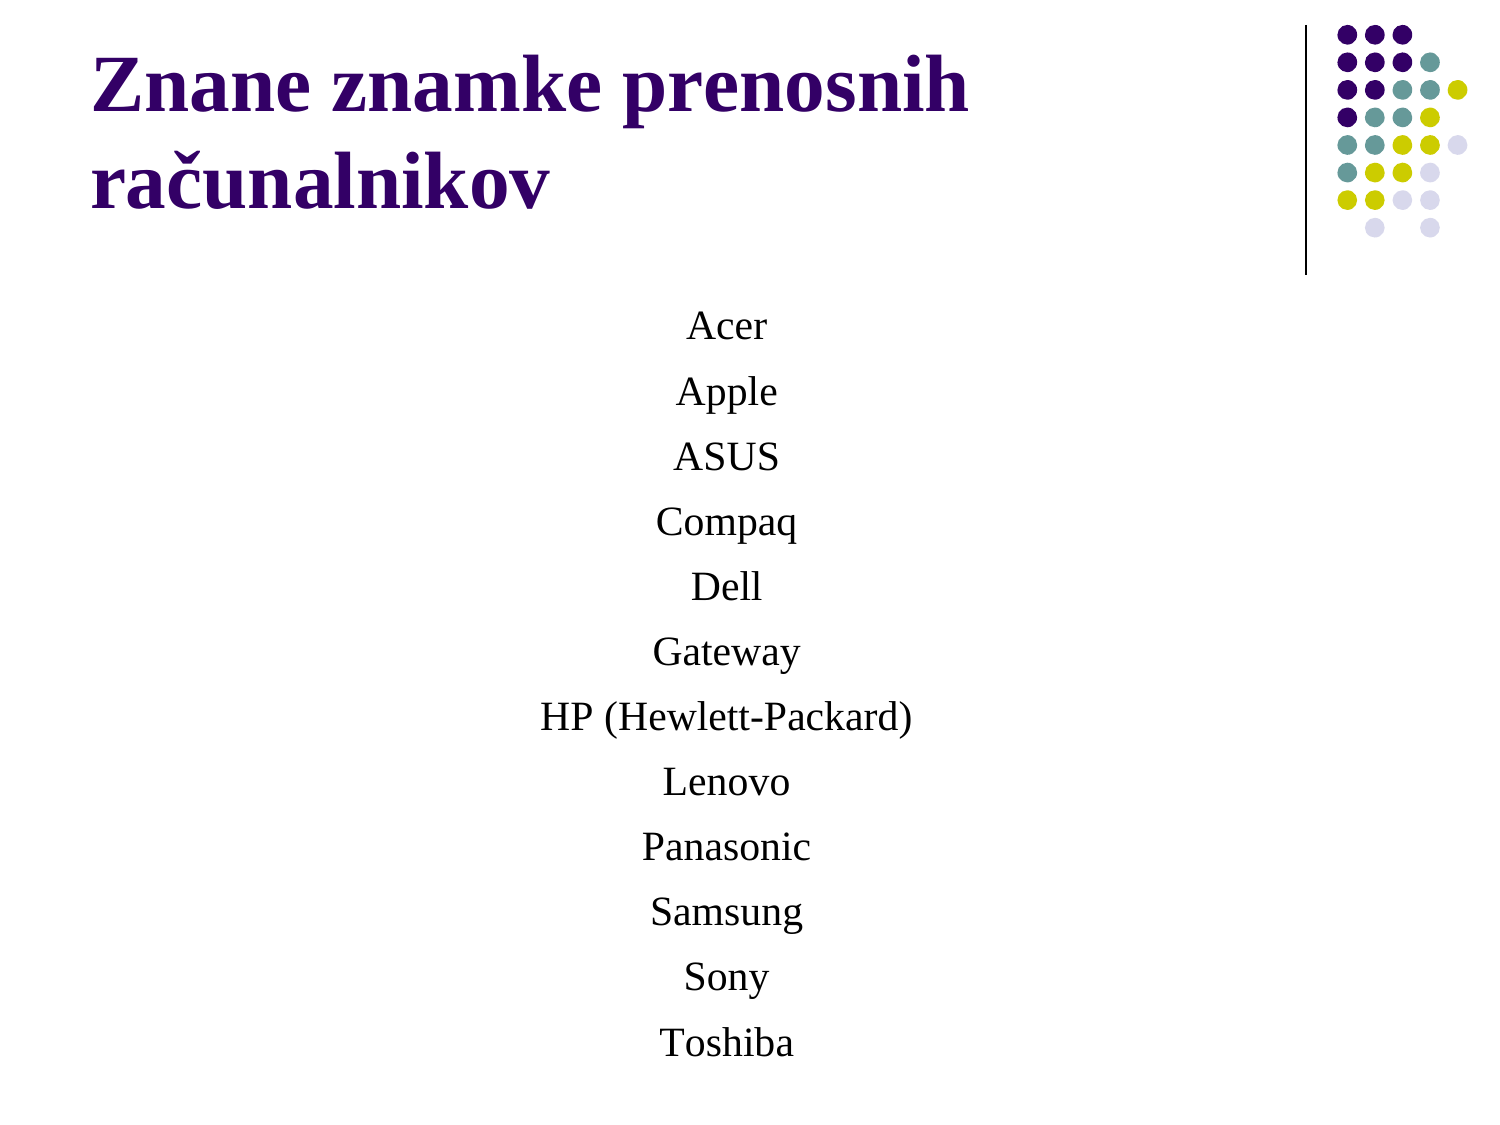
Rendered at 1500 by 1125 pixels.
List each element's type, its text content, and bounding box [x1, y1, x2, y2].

table_cell Gateway [195, 616, 1259, 681]
table_cell Dell [195, 551, 1259, 616]
table_cell Panasonic [195, 812, 1259, 877]
table_cell Sony [195, 942, 1259, 1007]
table_cell Apple [195, 356, 1259, 421]
title Znane znamke prenosnih računalnikov [74, 20, 1313, 233]
table_cell Lenovo [195, 746, 1259, 812]
table_cell Compaq [195, 486, 1259, 551]
table_header Acer [195, 291, 1259, 356]
table_cell ASUS [195, 421, 1259, 486]
table_cell Toshiba [195, 1007, 1259, 1072]
table_cell Samsung [195, 877, 1259, 942]
table_cell HP (Hewlett-Packard) [195, 681, 1259, 746]
